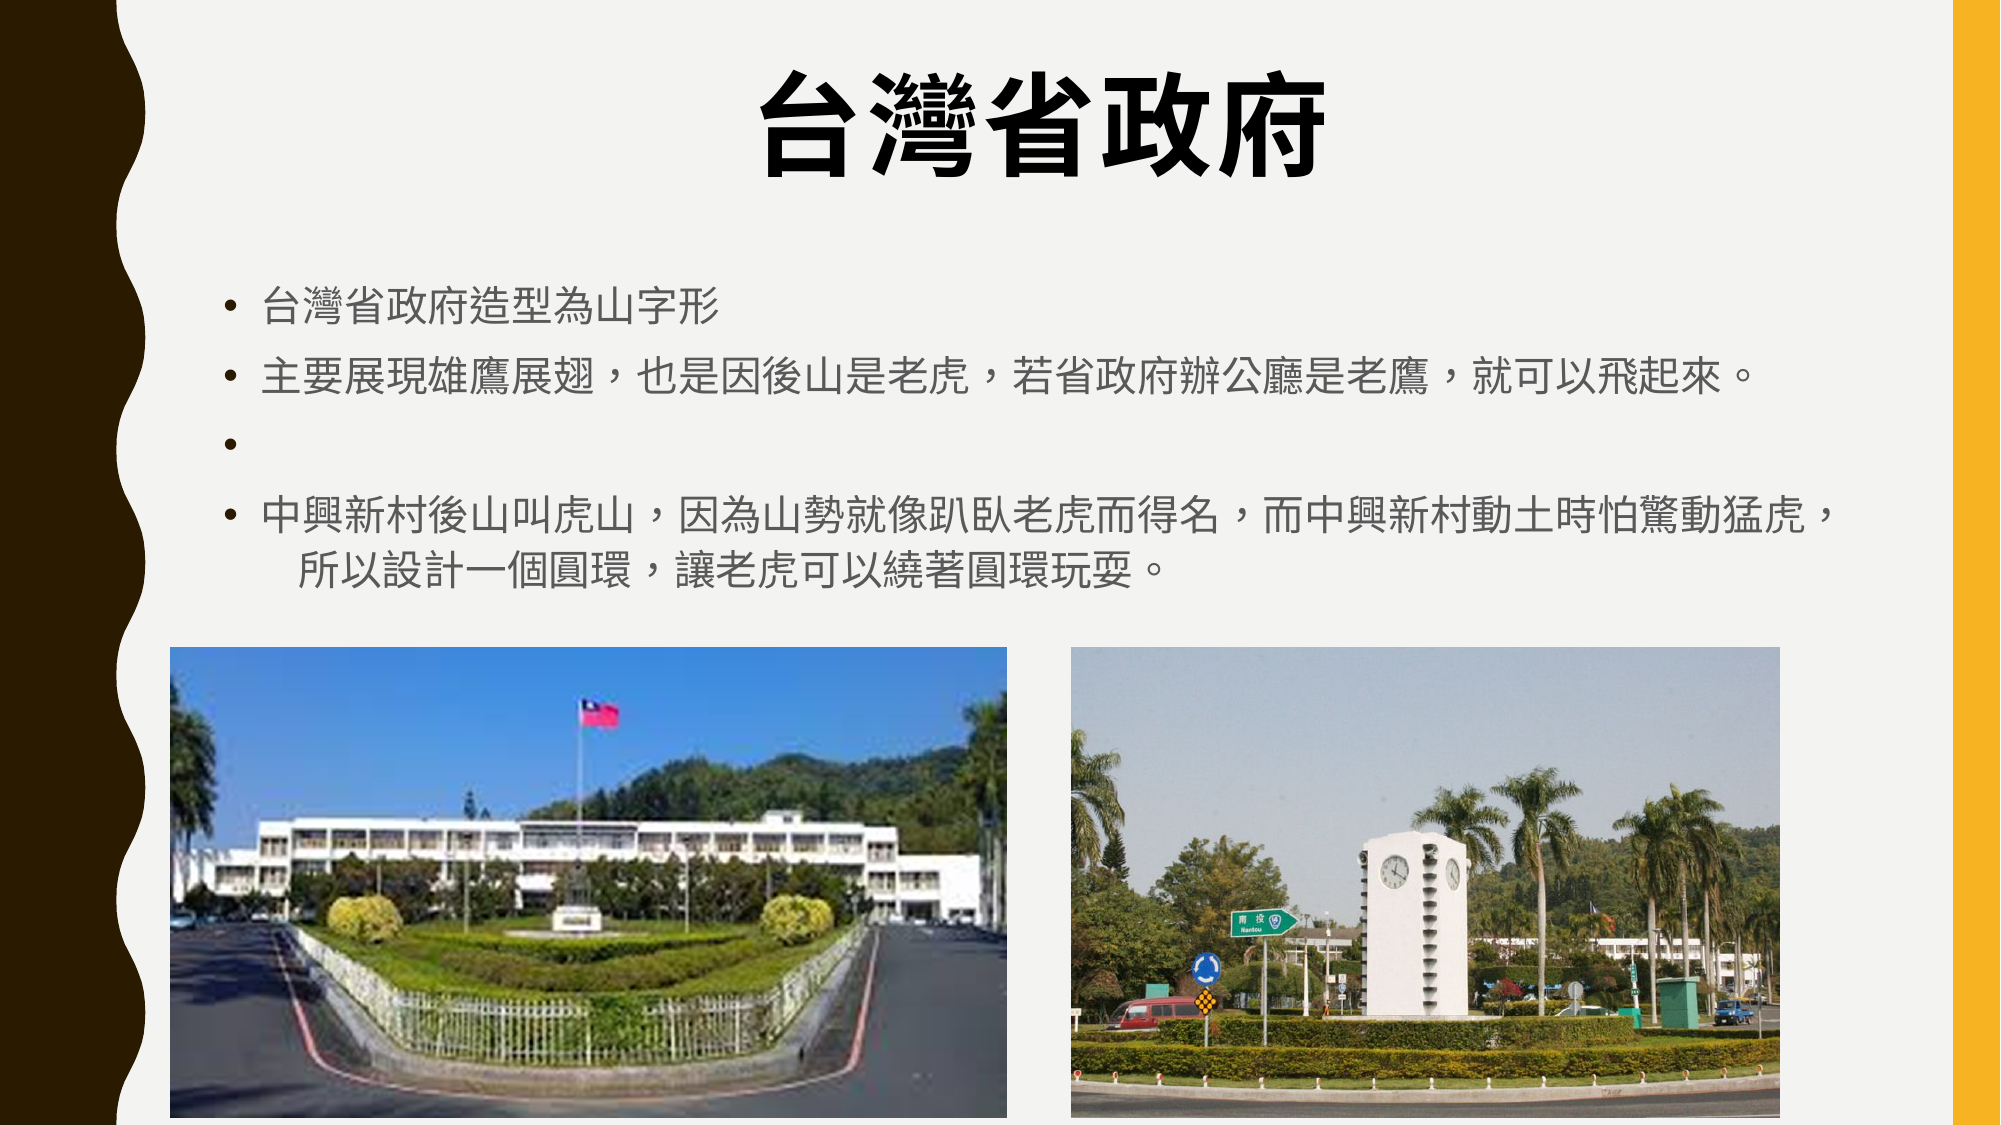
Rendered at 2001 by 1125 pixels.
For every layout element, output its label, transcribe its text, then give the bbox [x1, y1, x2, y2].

picture [170, 647, 1007, 1118]
picture [1071, 647, 1780, 1118]
title 台灣省政府 [205, 62, 1876, 308]
list 台灣省政府造型為山字形 主要展現雄鷹展翅，也是因後山是老虎，若省政府辦公廳是老鷹，就可以飛起來。 中興新村後山叫虎山，因為山勢就像趴臥老虎而得名，而中興新村動土時怕驚動猛虎，所以設計一個圓環，讓老虎可以繞著圓環玩耍。 [208, 267, 1878, 858]
